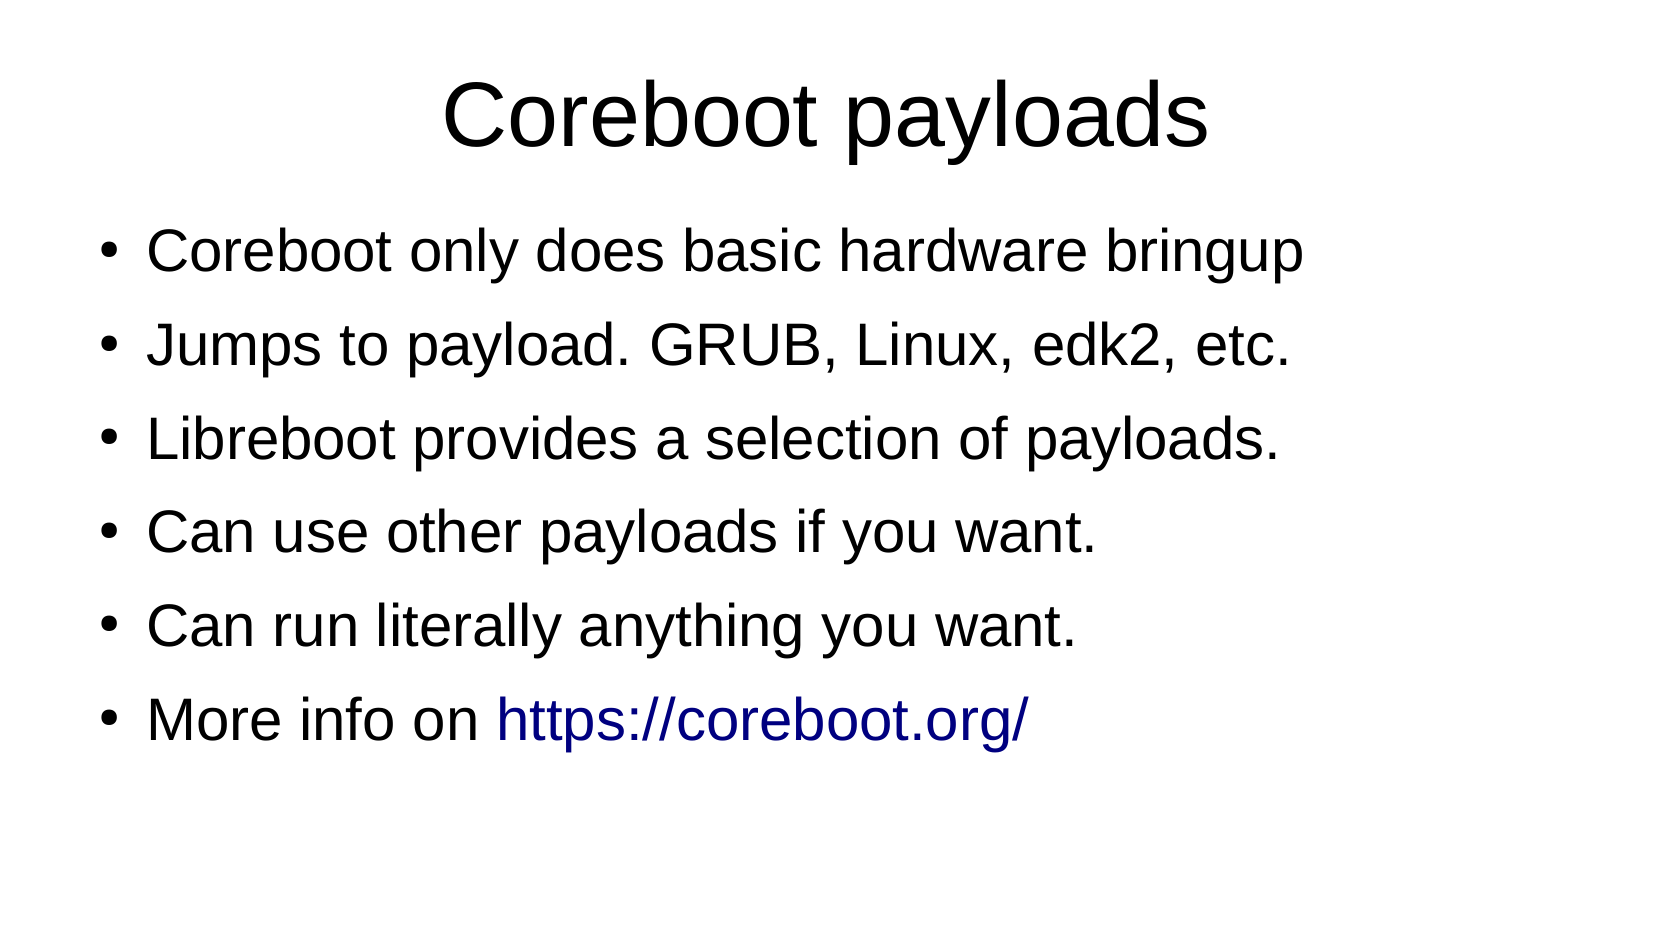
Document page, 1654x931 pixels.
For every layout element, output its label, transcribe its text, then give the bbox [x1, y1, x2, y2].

title Coreboot payloads [82, 37, 1571, 193]
list Coreboot only does basic hardware bringup Jumps to payload. GRUB, Linux, edk2, etc. Libreboot provides a selection of payloads. Can use other payloads if you want. Can run literally anything you want. More info on https://coreboot.org/ [82, 217, 1571, 758]
